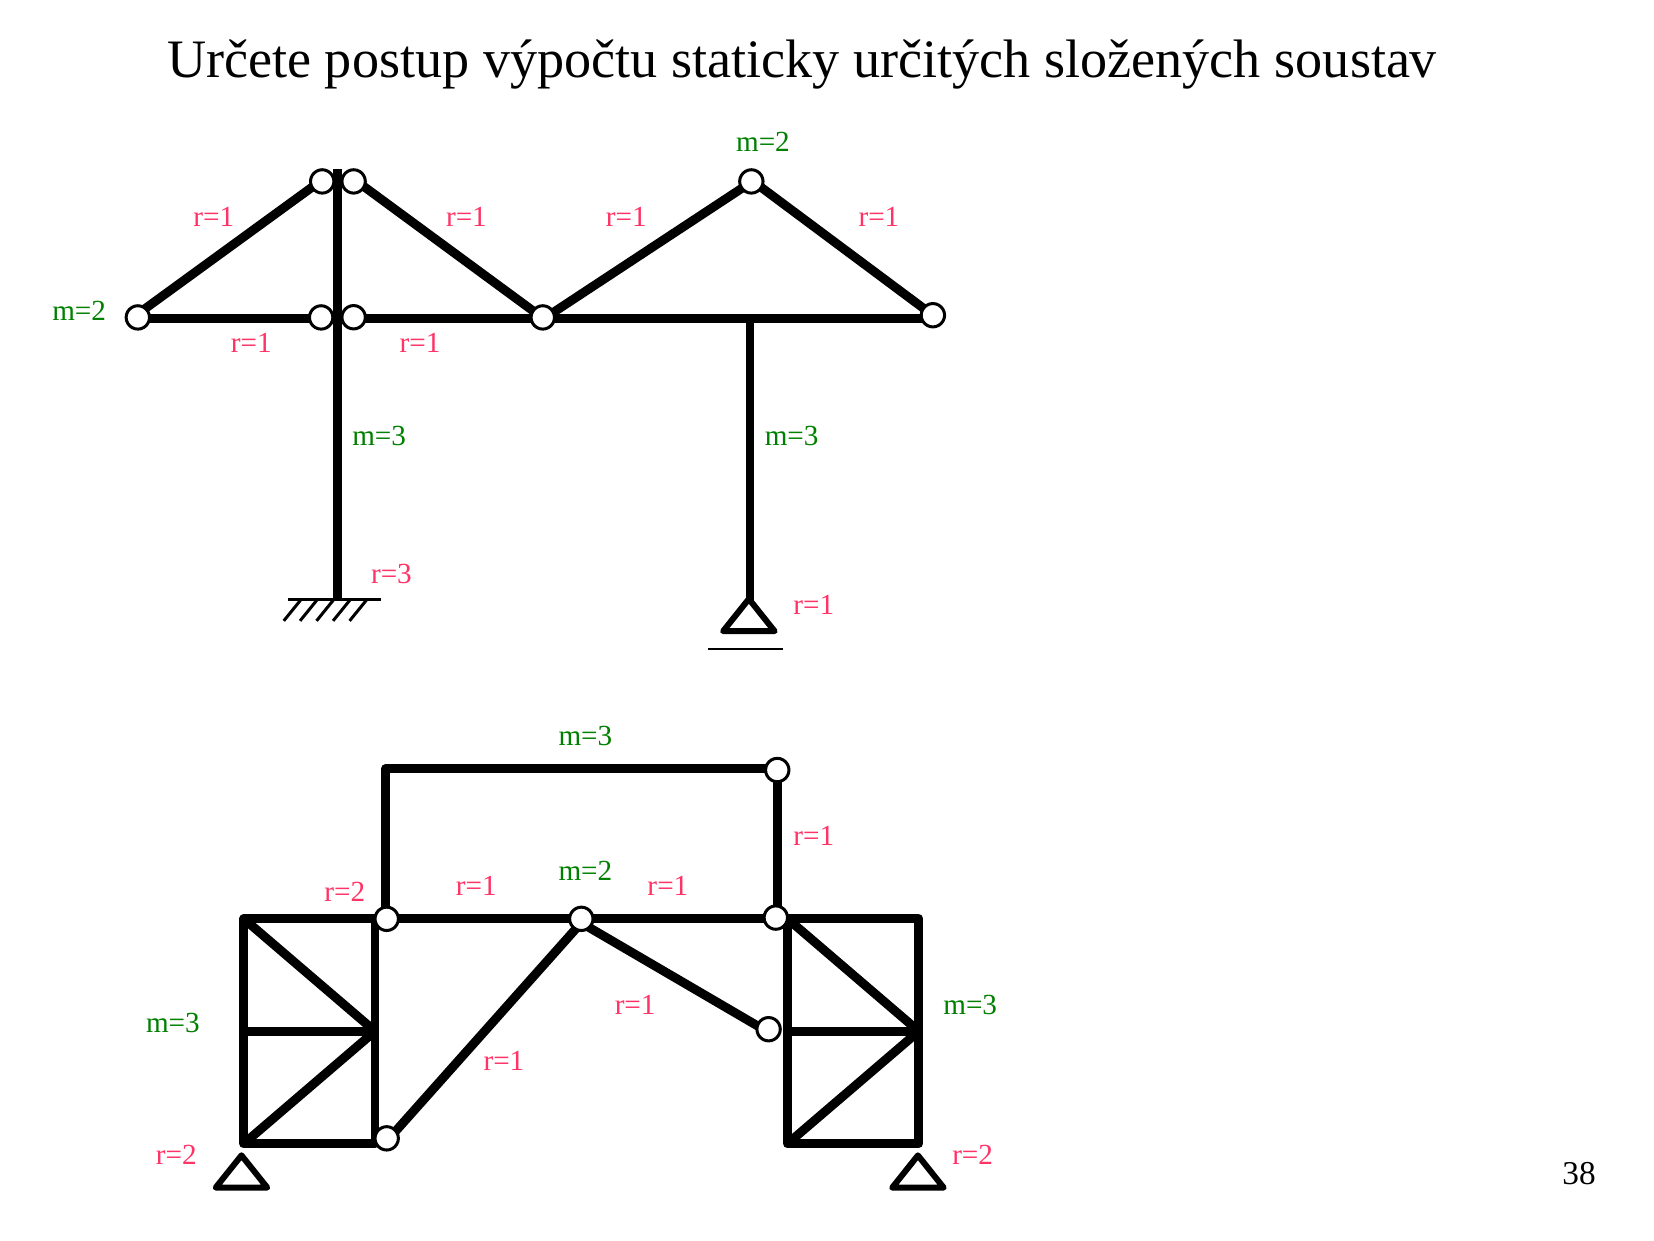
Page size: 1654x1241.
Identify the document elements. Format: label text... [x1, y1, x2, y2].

text_box [765, 758, 789, 782]
text_box r=1 [441, 862, 544, 913]
text_box m=3 [754, 412, 853, 463]
title Určete postup výpočtu staticky určitých složených soustav [59, 7, 1548, 113]
text_box m=3 [928, 980, 1032, 1032]
text_box [141, 306, 150, 329]
text_box r=1 [178, 193, 282, 244]
text_box [921, 303, 945, 327]
text_box r=1 [468, 1037, 572, 1088]
text_box [341, 169, 366, 194]
text_box [309, 305, 333, 330]
text_box r=1 [216, 318, 319, 370]
text_box m=2 [37, 287, 141, 338]
text_box r=1 [632, 862, 736, 913]
text_box [569, 907, 594, 931]
text_box m=3 [337, 412, 441, 463]
text_box r=1 [591, 193, 694, 244]
text_box r=1 [778, 812, 882, 863]
text_box r=2 [141, 1130, 226, 1182]
text_box [310, 169, 334, 194]
text_box r=1 [431, 193, 534, 244]
text_box m=3 [543, 712, 647, 763]
text_box [764, 905, 788, 930]
text_box r=2 [309, 868, 413, 919]
text_box r=1 [384, 318, 488, 370]
text_box r=3 [356, 549, 459, 601]
text_box [531, 305, 555, 330]
text_box [375, 1126, 399, 1151]
text_box m=2 [543, 847, 647, 898]
text_box r=1 [600, 980, 703, 1032]
text_box r=2 [937, 1130, 1022, 1182]
text_box r=1 [843, 193, 947, 244]
text_box [756, 1017, 781, 1041]
text_box [341, 305, 366, 329]
text_box m=2 [721, 118, 824, 169]
text_box m=3 [131, 998, 234, 1049]
text_box [739, 169, 764, 194]
text_box r=1 [778, 581, 882, 632]
text_box [375, 919, 399, 931]
